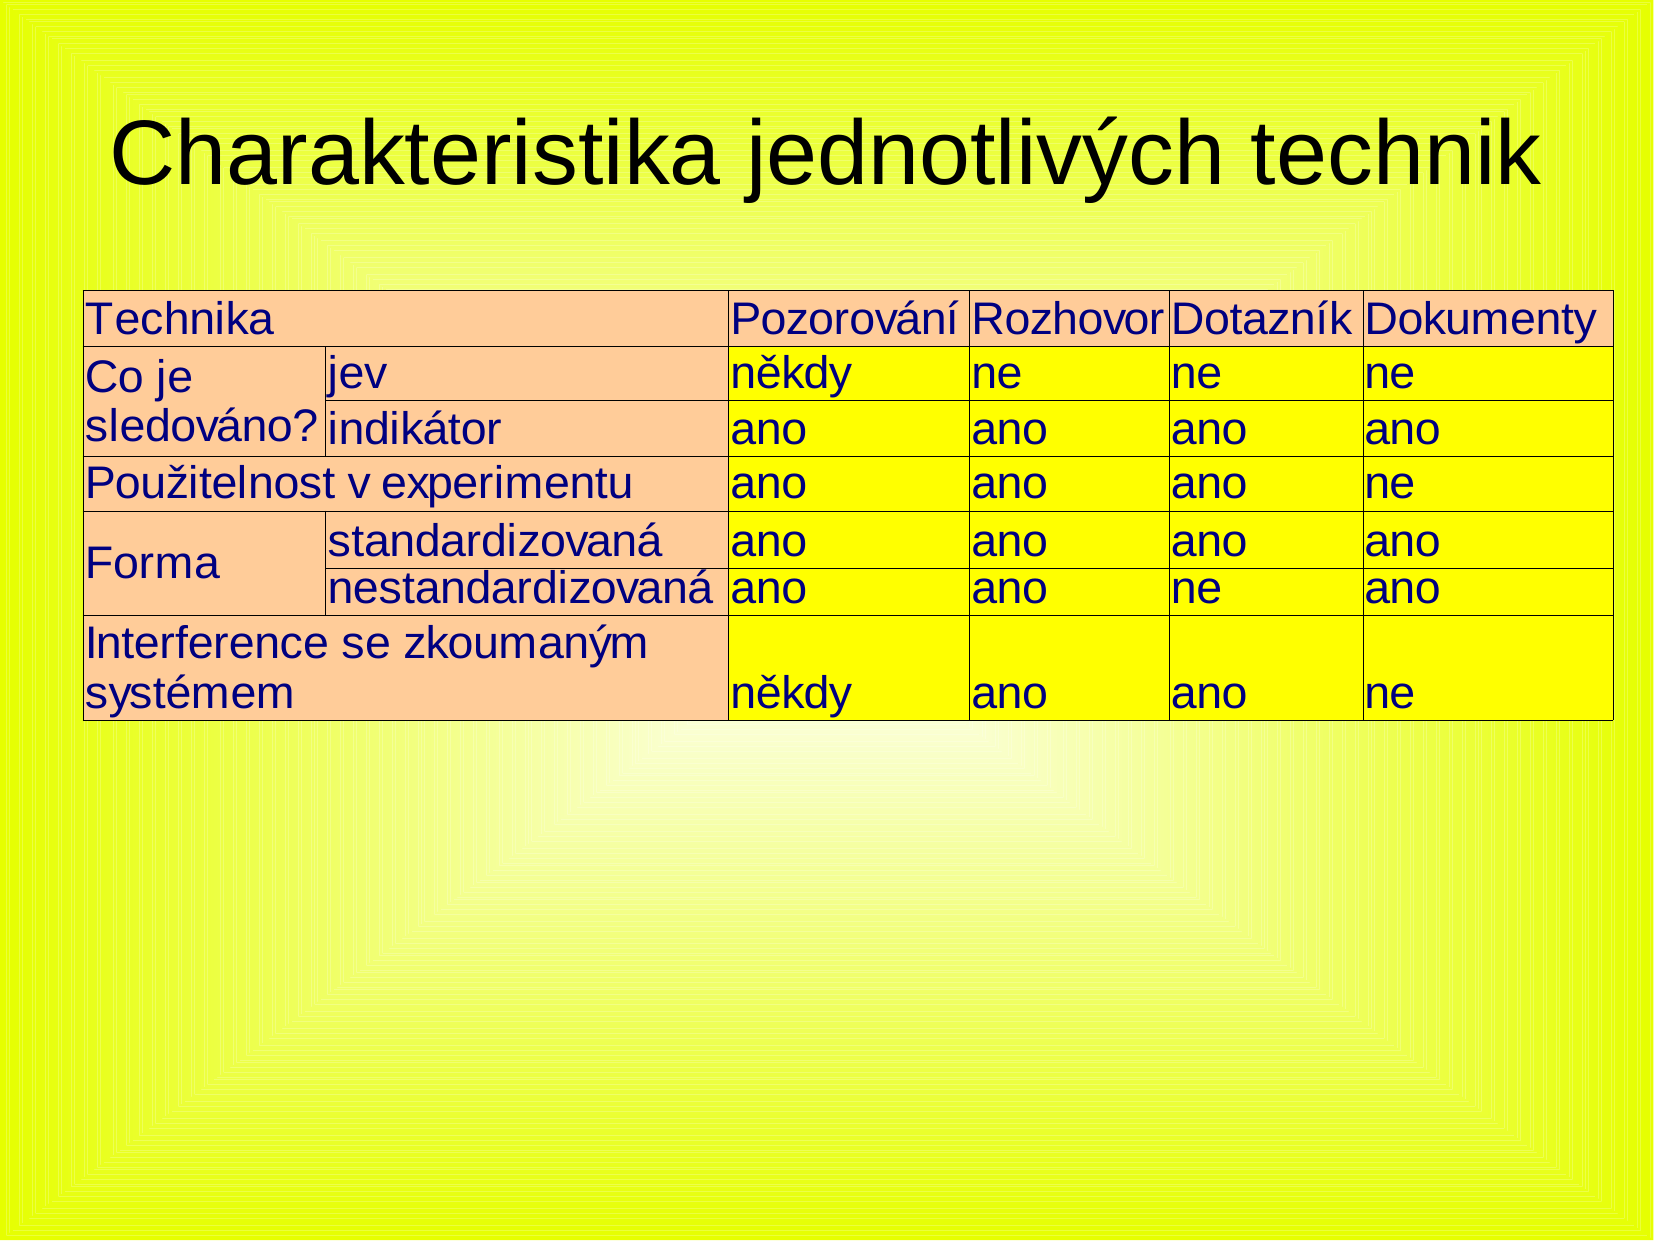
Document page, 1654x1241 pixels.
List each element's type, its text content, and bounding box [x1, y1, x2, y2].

title Charakteristika jednotlivých technik [82, 49, 1571, 257]
chart [82, 290, 1615, 960]
